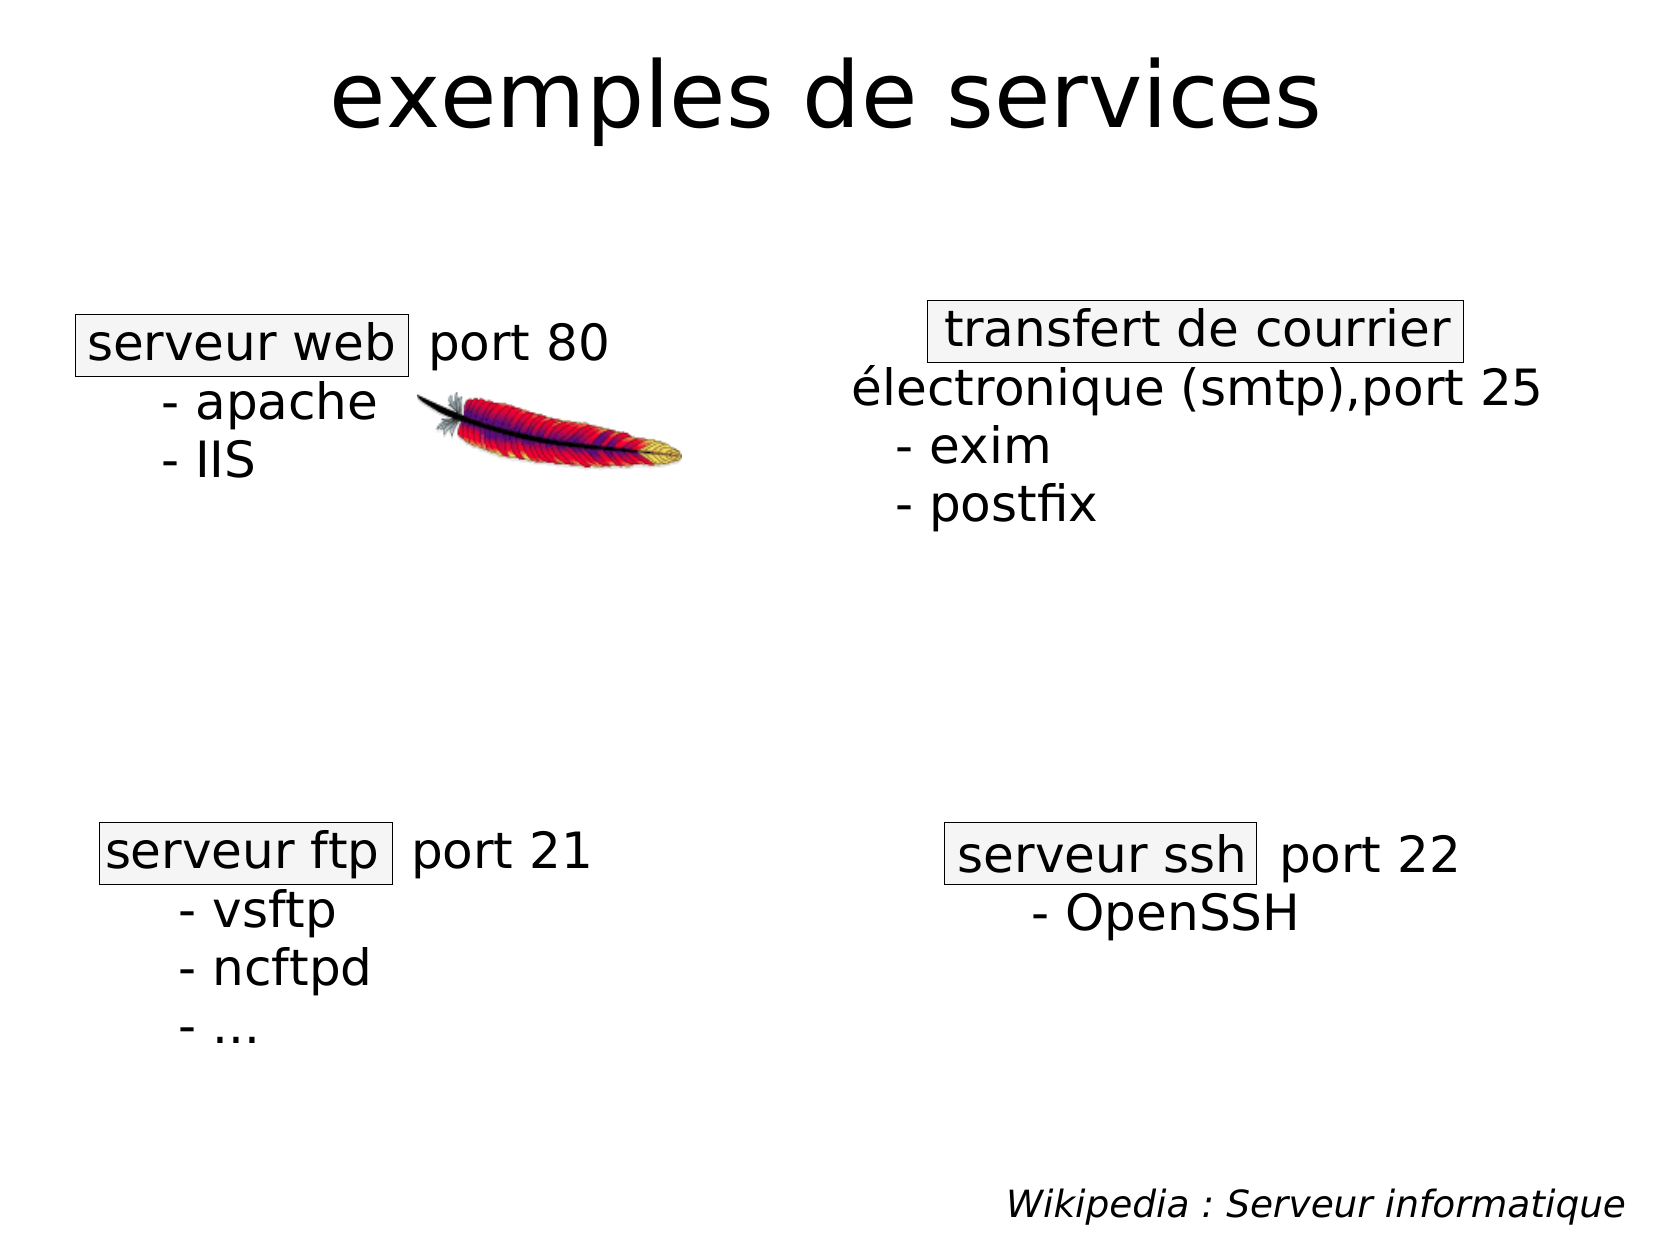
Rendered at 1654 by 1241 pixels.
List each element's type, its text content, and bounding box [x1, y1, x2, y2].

text_box transfert de courrier électronique (smtp),port 25 - exim - postfix [821, 300, 1574, 534]
picture [417, 392, 682, 471]
text_box [99, 822, 105, 885]
text_box [75, 314, 87, 377]
title exemples de services [136, 34, 1518, 158]
text_box Wikipedia : Serveur informatique [1005, 1182, 1639, 1227]
text_box serveur ftp port 21 - vsftp - ncftpd - ... [105, 822, 594, 1056]
text_box serveur ssh port 22 - OpenSSH [957, 825, 1462, 943]
text_box [944, 822, 1257, 885]
text_box serveur web port 80 - apache - IIS [87, 314, 611, 548]
